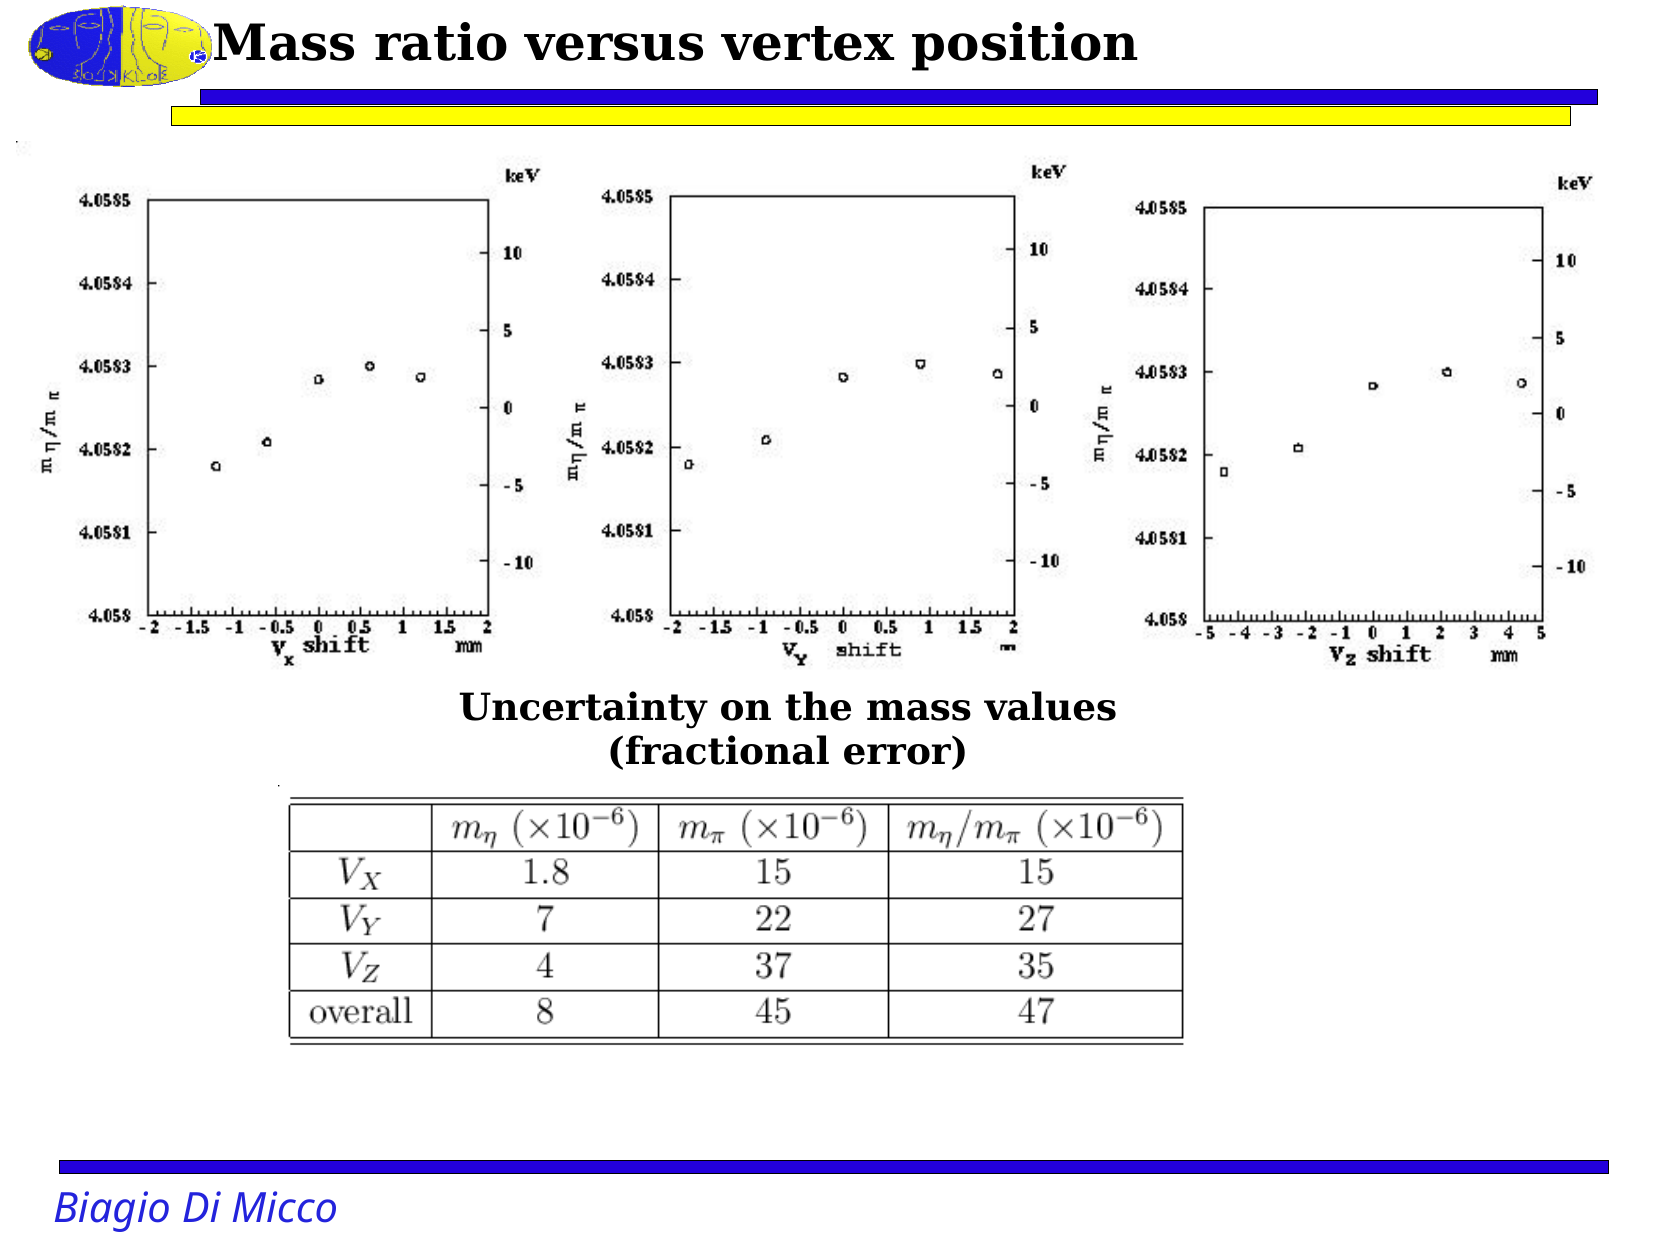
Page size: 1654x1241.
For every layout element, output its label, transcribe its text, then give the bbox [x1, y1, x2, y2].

picture [16, 141, 1621, 698]
picture [278, 785, 1204, 1067]
text_box Mass ratio versus vertex position [212, 13, 1148, 72]
text_box [1029, 16, 1636, 73]
text_box Uncertainty on the mass values (fractional error) [417, 685, 1159, 774]
picture [20, 2, 220, 89]
